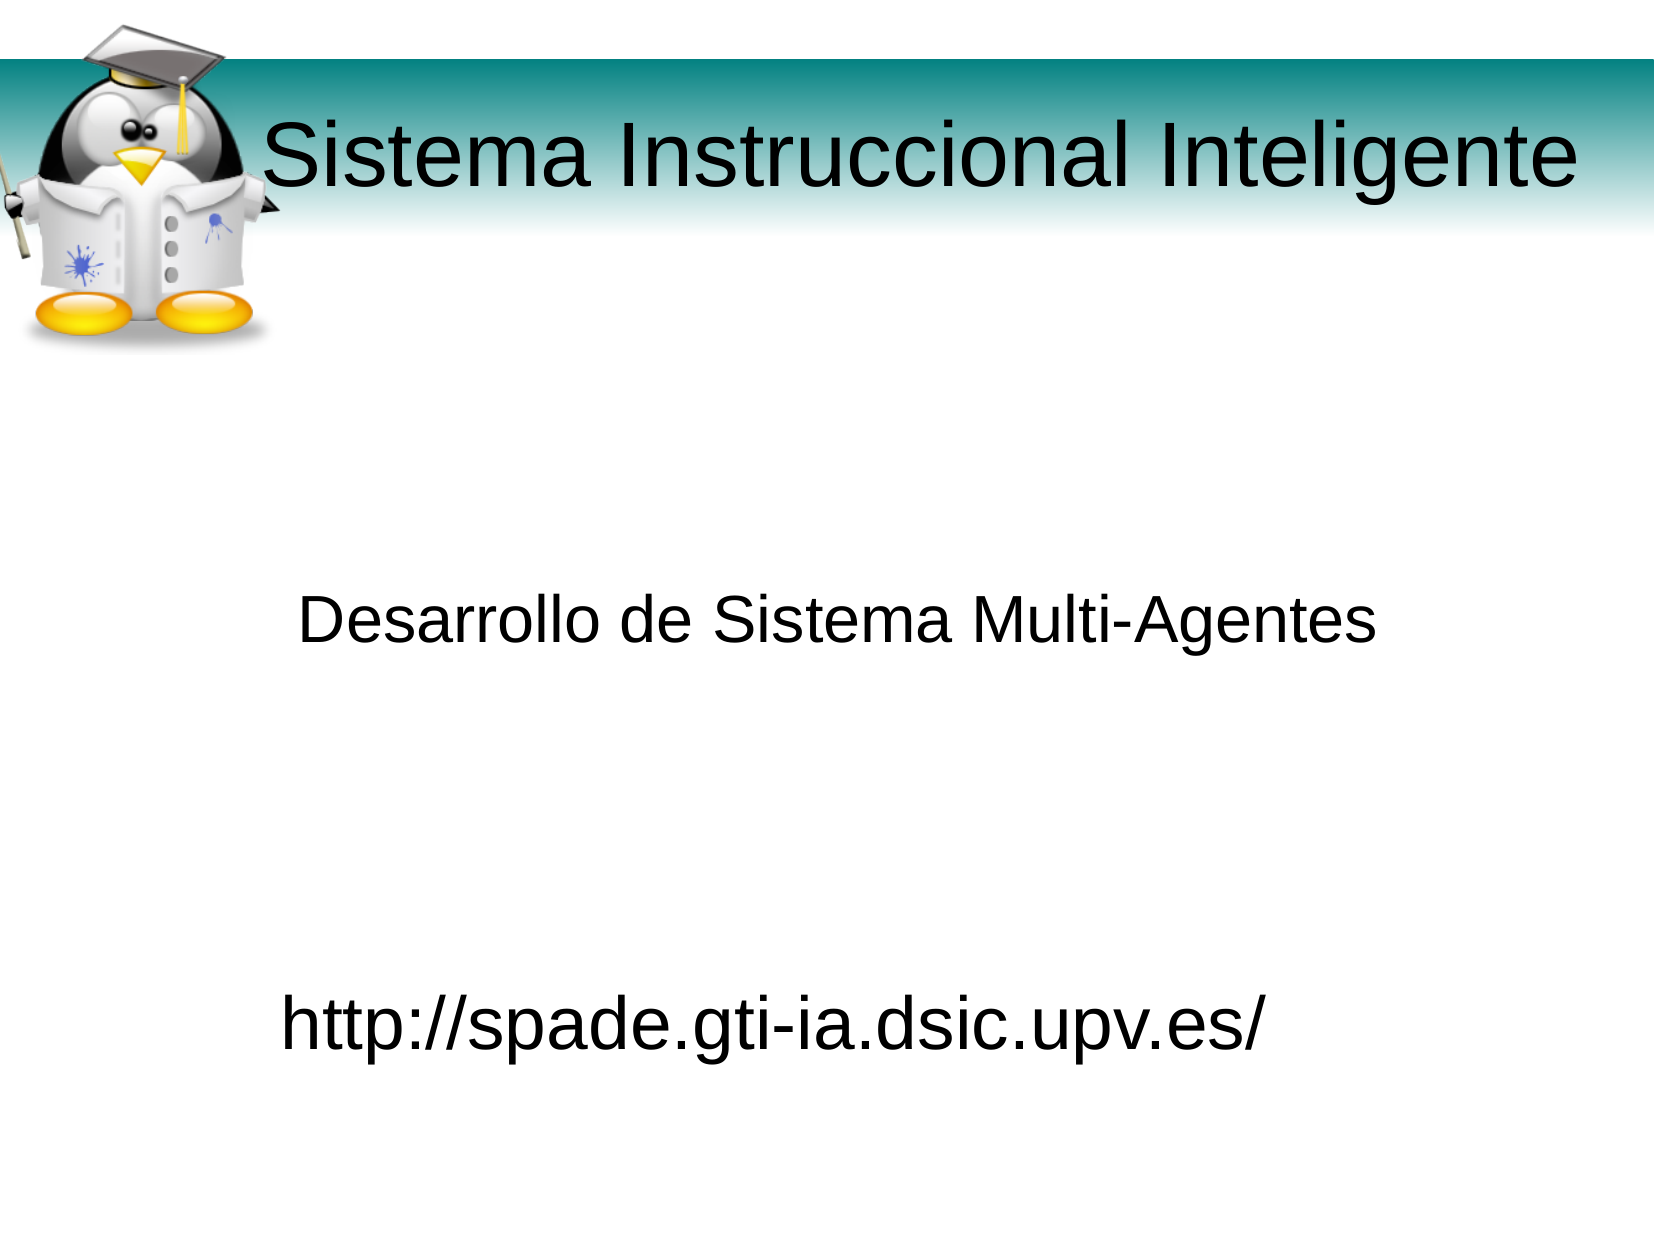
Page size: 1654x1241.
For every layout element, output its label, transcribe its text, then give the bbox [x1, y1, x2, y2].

text_box http://spade.gti-ia.dsic.upv.es/ [265, 974, 1654, 1074]
title Sistema Instruccional Inteligente [177, 59, 1654, 252]
picture [0, 20, 296, 355]
subtitle Desarrollo de Sistema Multi-Agentes [53, 295, 1625, 943]
